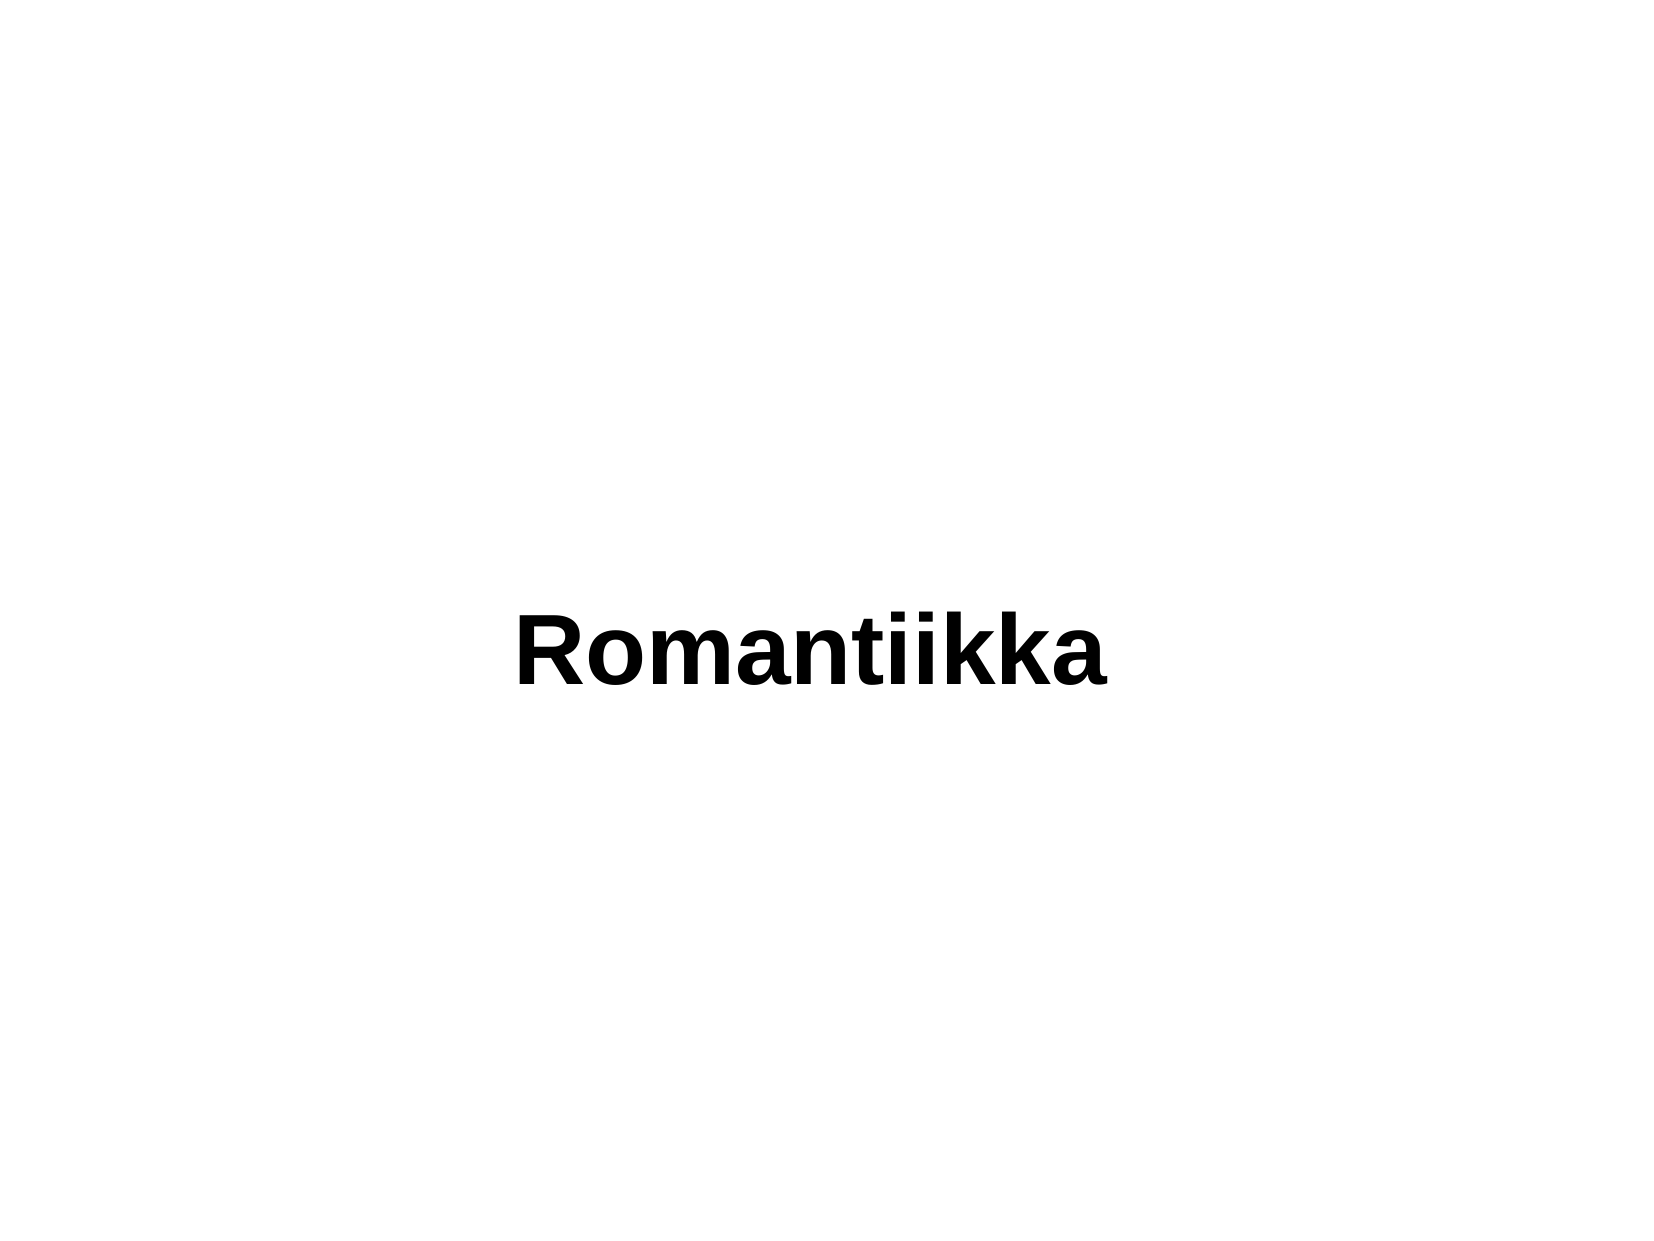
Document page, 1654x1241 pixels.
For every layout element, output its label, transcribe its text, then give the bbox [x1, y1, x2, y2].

subtitle Romantiikka [82, 290, 1538, 1010]
